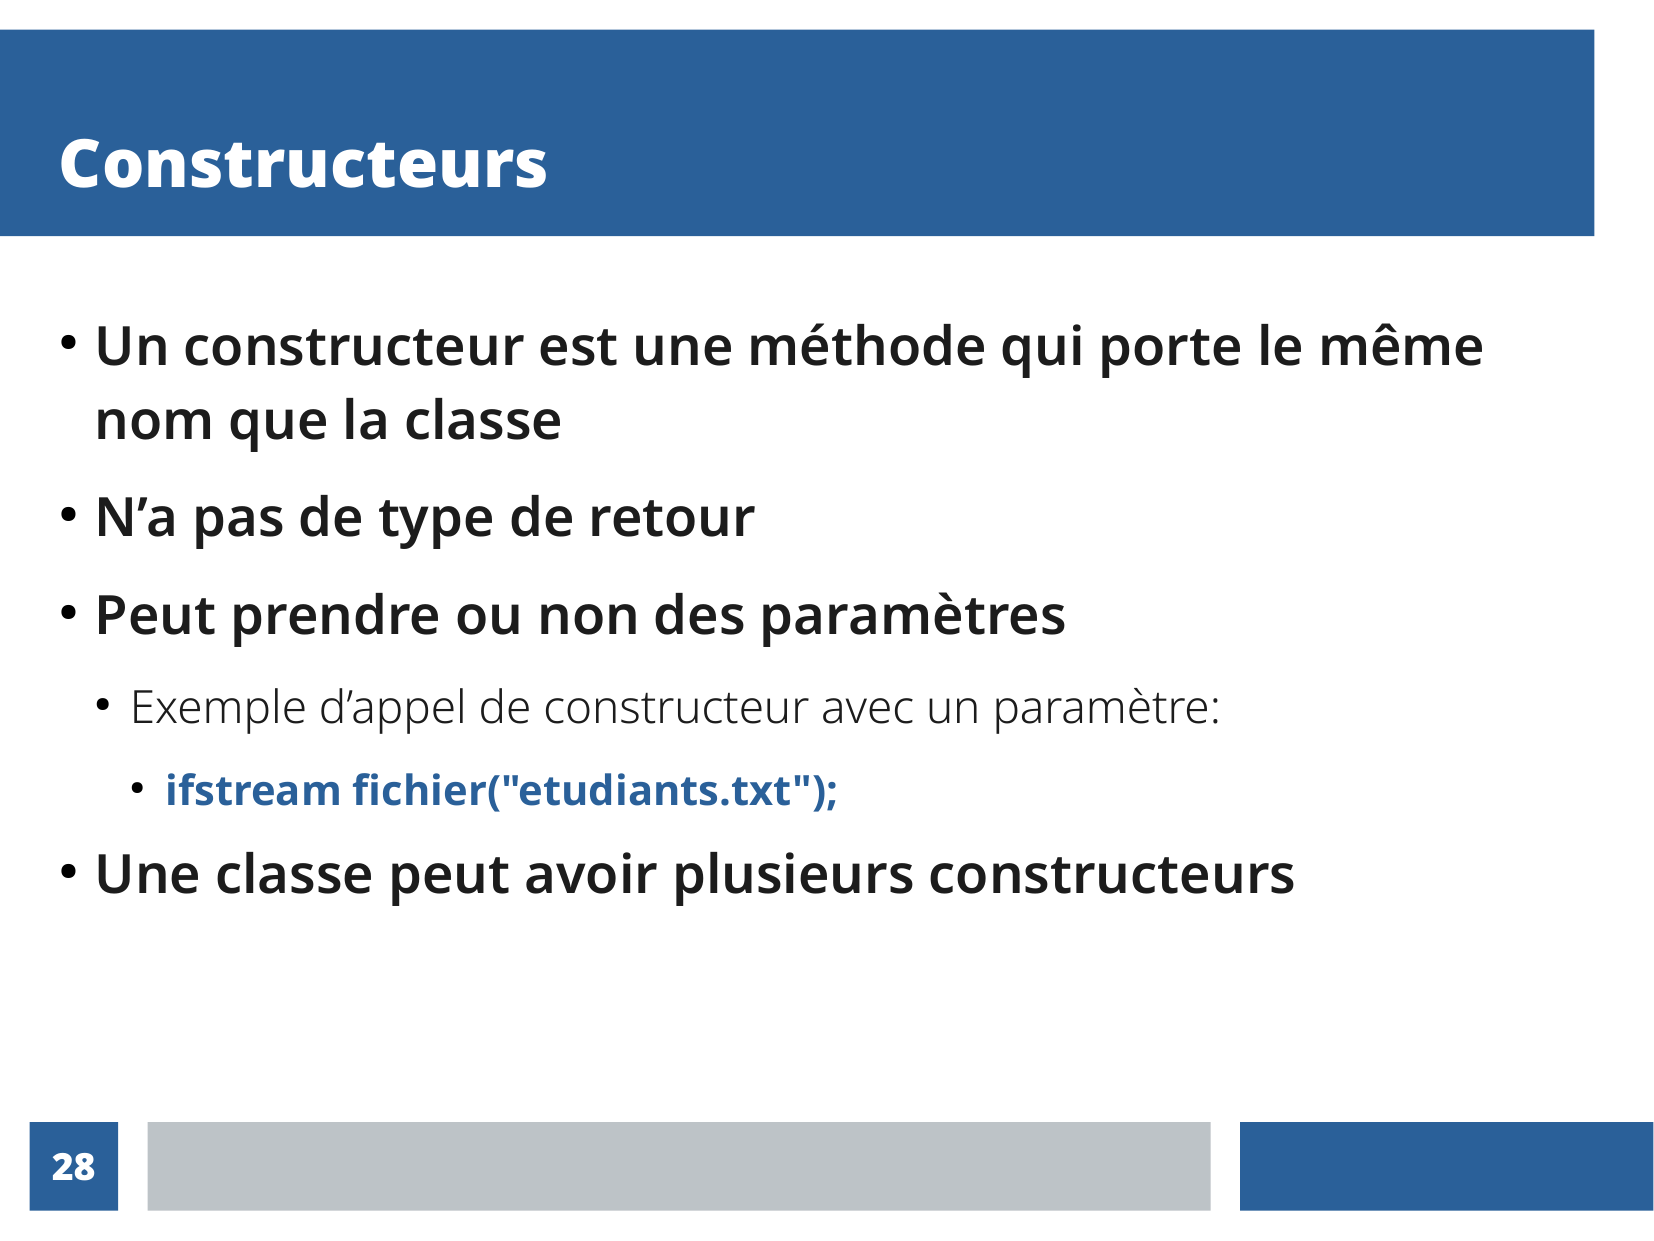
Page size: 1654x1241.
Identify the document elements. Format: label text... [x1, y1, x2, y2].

title Constructeurs [59, 59, 1595, 207]
list Un constructeur est une méthode qui porte le même nom que la classe N’a pas de type de retour Peut prendre ou non des paramètres Exemple d’appel de constructeur avec un paramètre: ifstream fichier("etudiants.txt"); Une classe peut avoir plusieurs constructeurs [59, 307, 1565, 1022]
